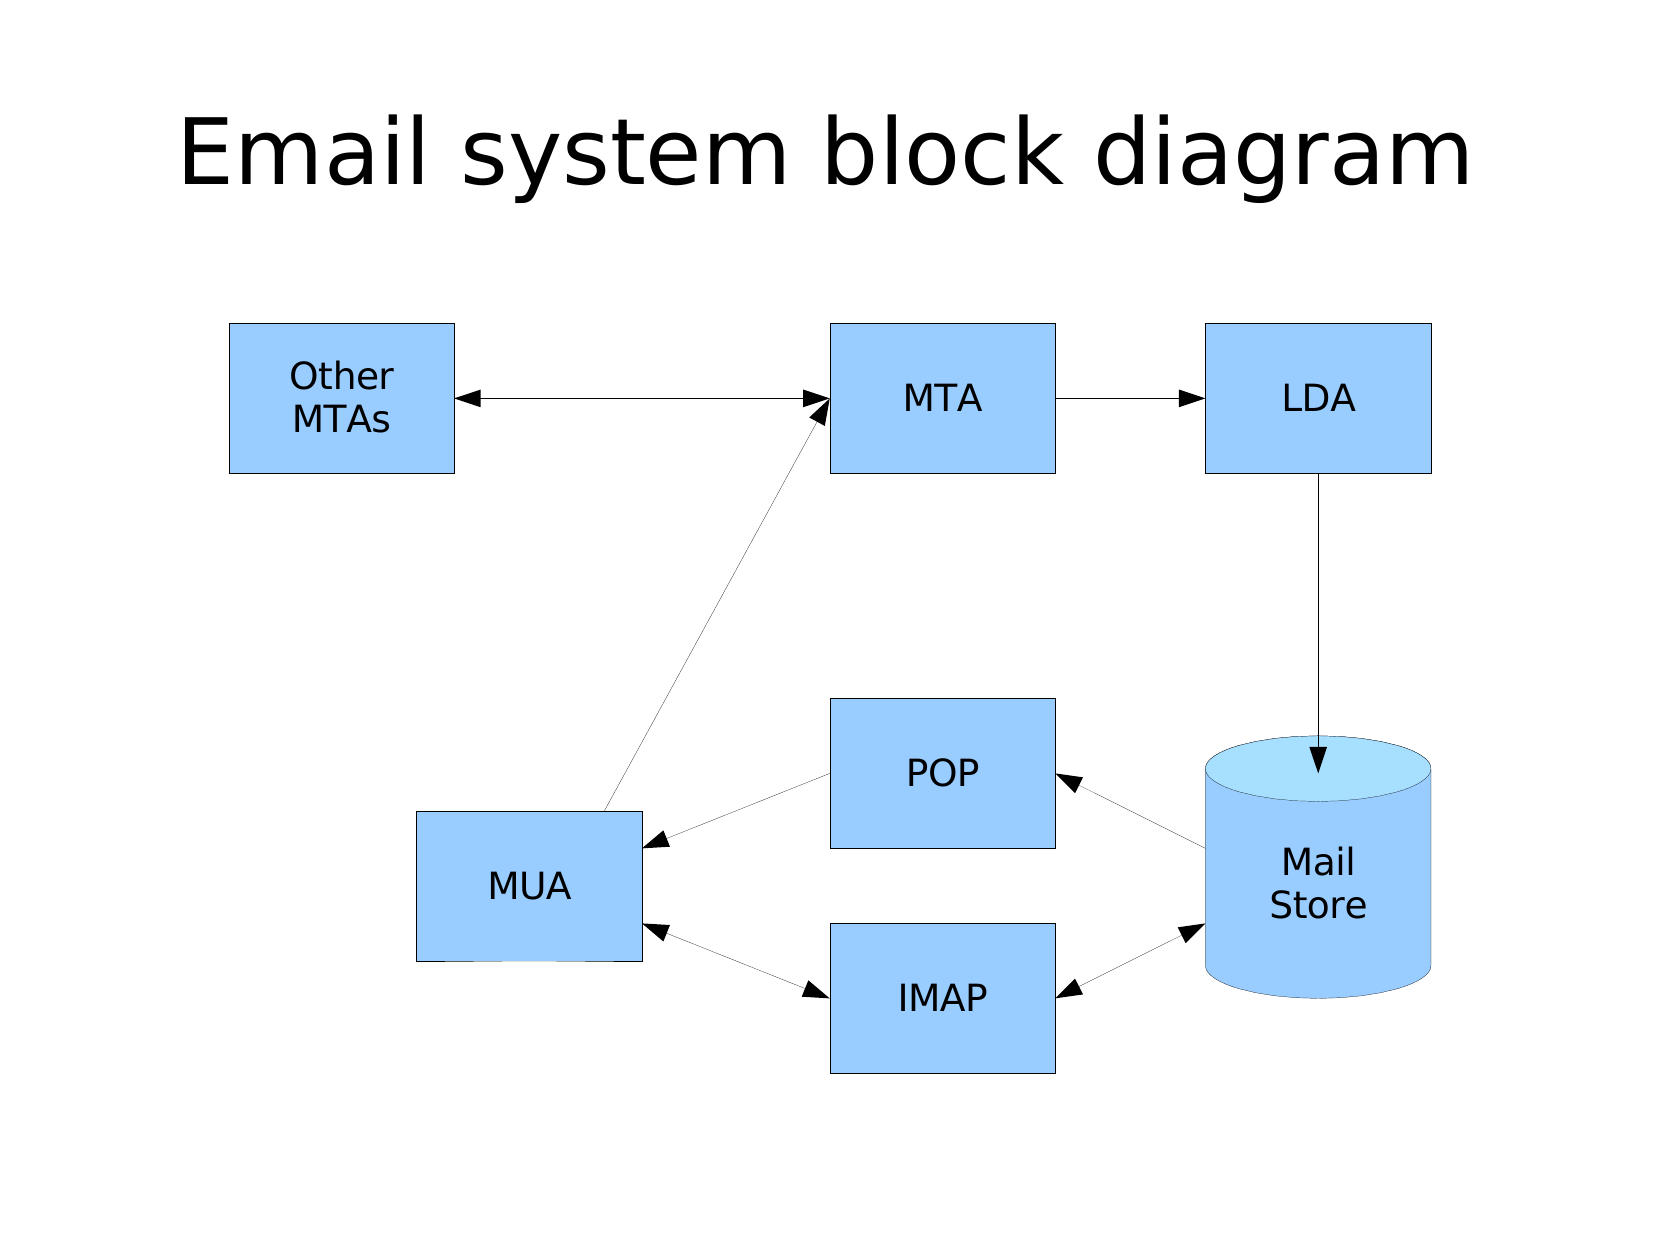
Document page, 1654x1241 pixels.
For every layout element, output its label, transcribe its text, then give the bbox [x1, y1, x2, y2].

chart [82, 290, 1574, 1109]
title Email system block diagram [82, 49, 1571, 257]
